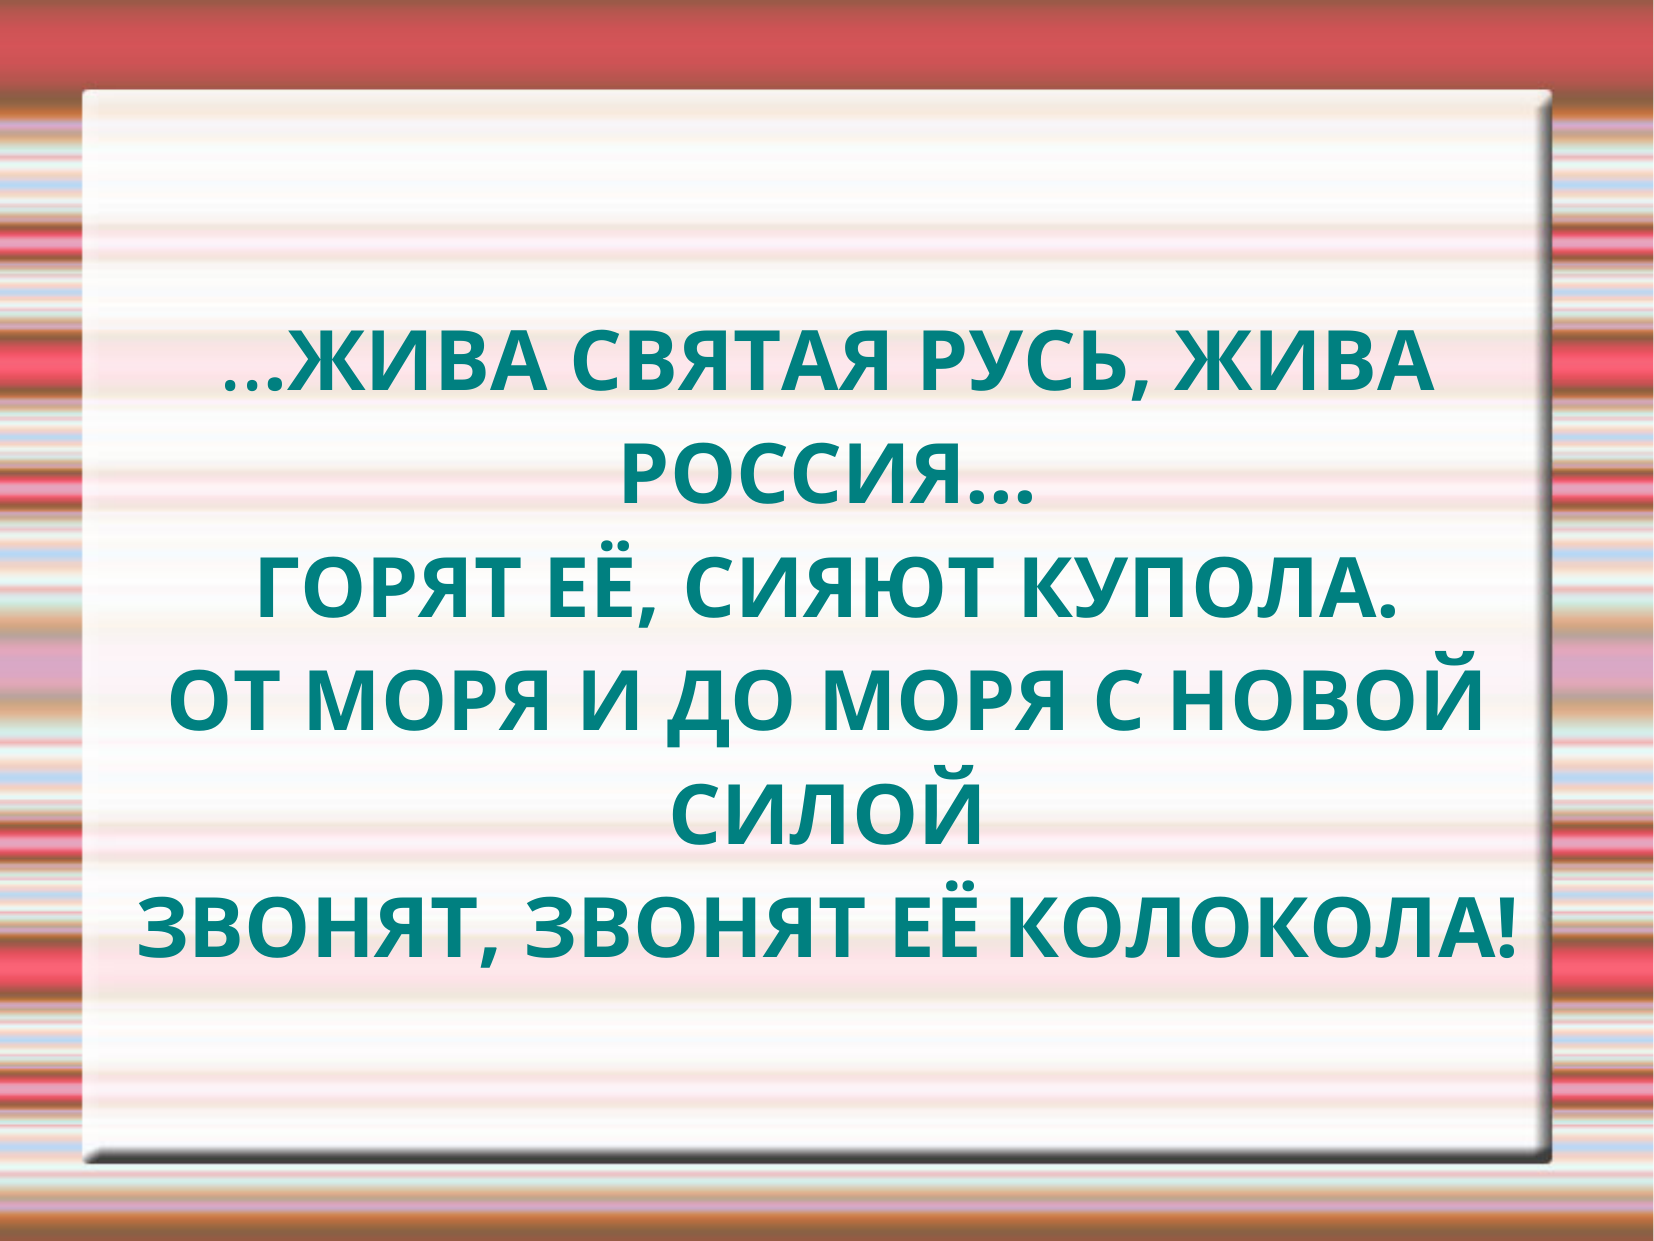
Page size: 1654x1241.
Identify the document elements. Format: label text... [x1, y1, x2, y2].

picture [0, 0, 1654, 1241]
subtitle ...ЖИВА СВЯТАЯ РУСЬ, ЖИВА РОССИЯ... ГОРЯТ ЕЁ, СИЯЮТ КУПОЛА. ОТ МОРЯ И ДО МОРЯ С НОВОЙ СИЛОЙ ЗВОНЯТ, ЗВОНЯТ ЕЁ КОЛОКОЛА! [121, 114, 1534, 1170]
